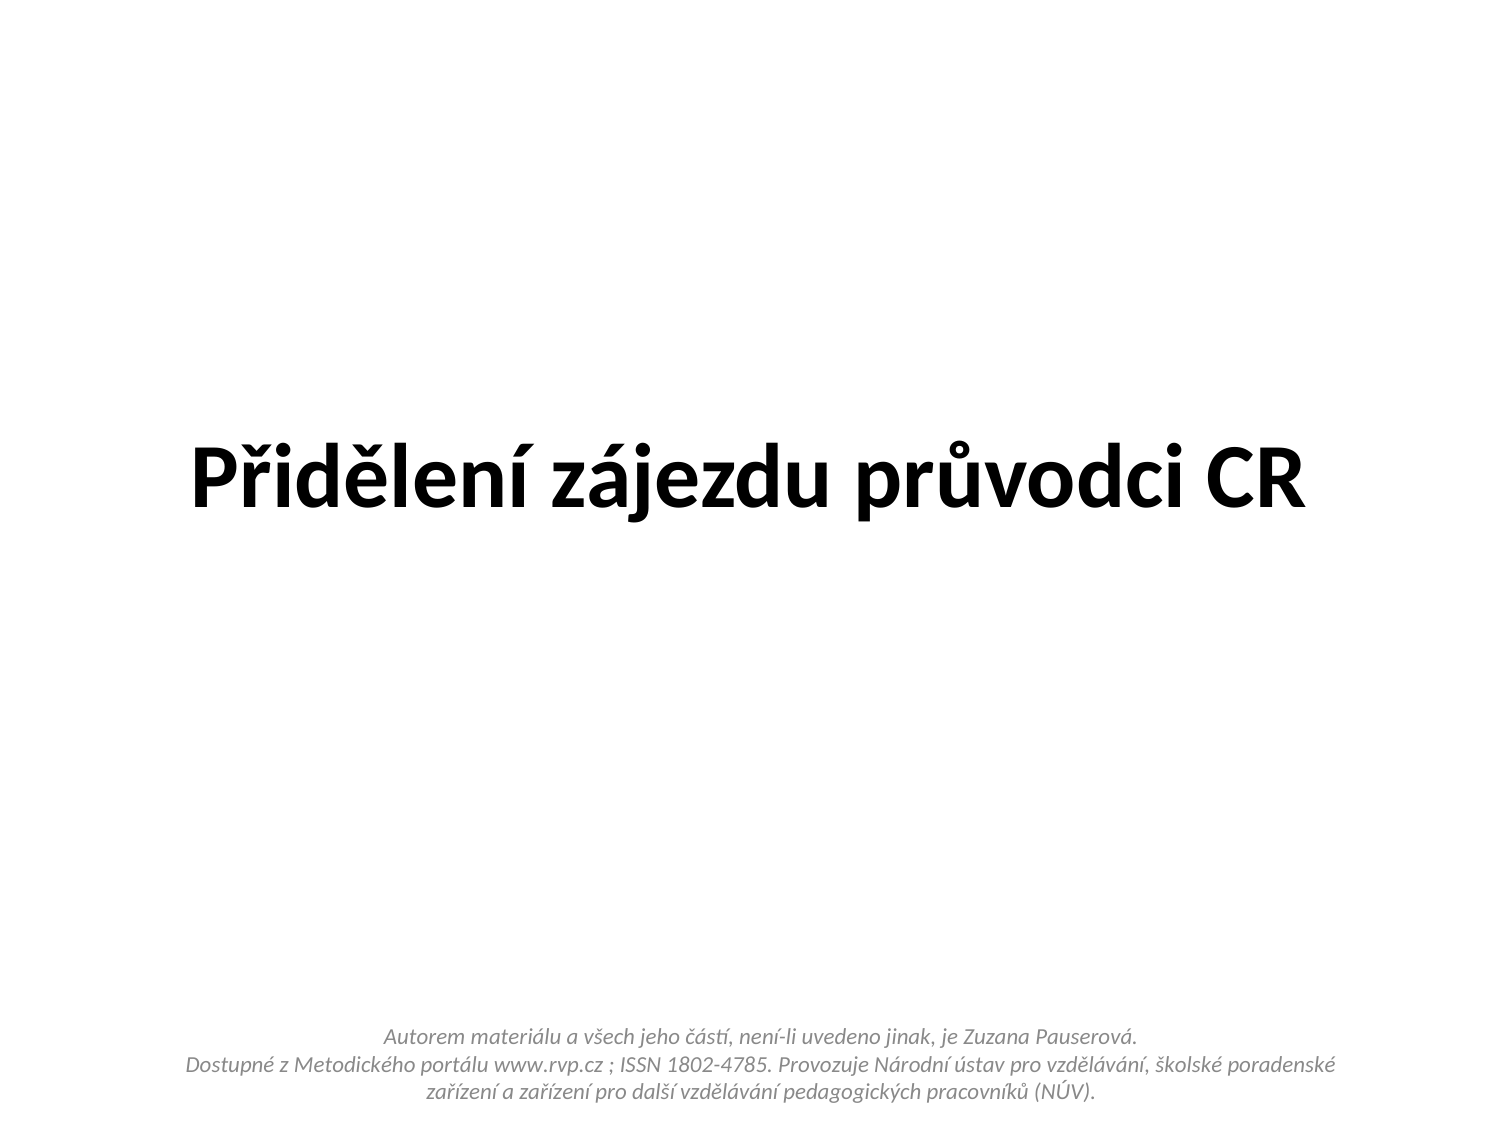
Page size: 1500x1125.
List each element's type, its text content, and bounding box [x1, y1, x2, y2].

text_box Autorem materiálu a všech jeho částí, není-li uvedeno jinak, je Zuzana Pauserová. Dostupné z Metodického portálu www.rvp.cz ; ISSN 1802-4785. Provozuje Národní ústav pro vzdělávání, školské poradenské zařízení a zařízení pro další vzdělávání pedagogických pracovníků (NÚV). [147, 1046, 1377, 1107]
title Přidělení zájezdu průvodci CR [112, 349, 1388, 592]
